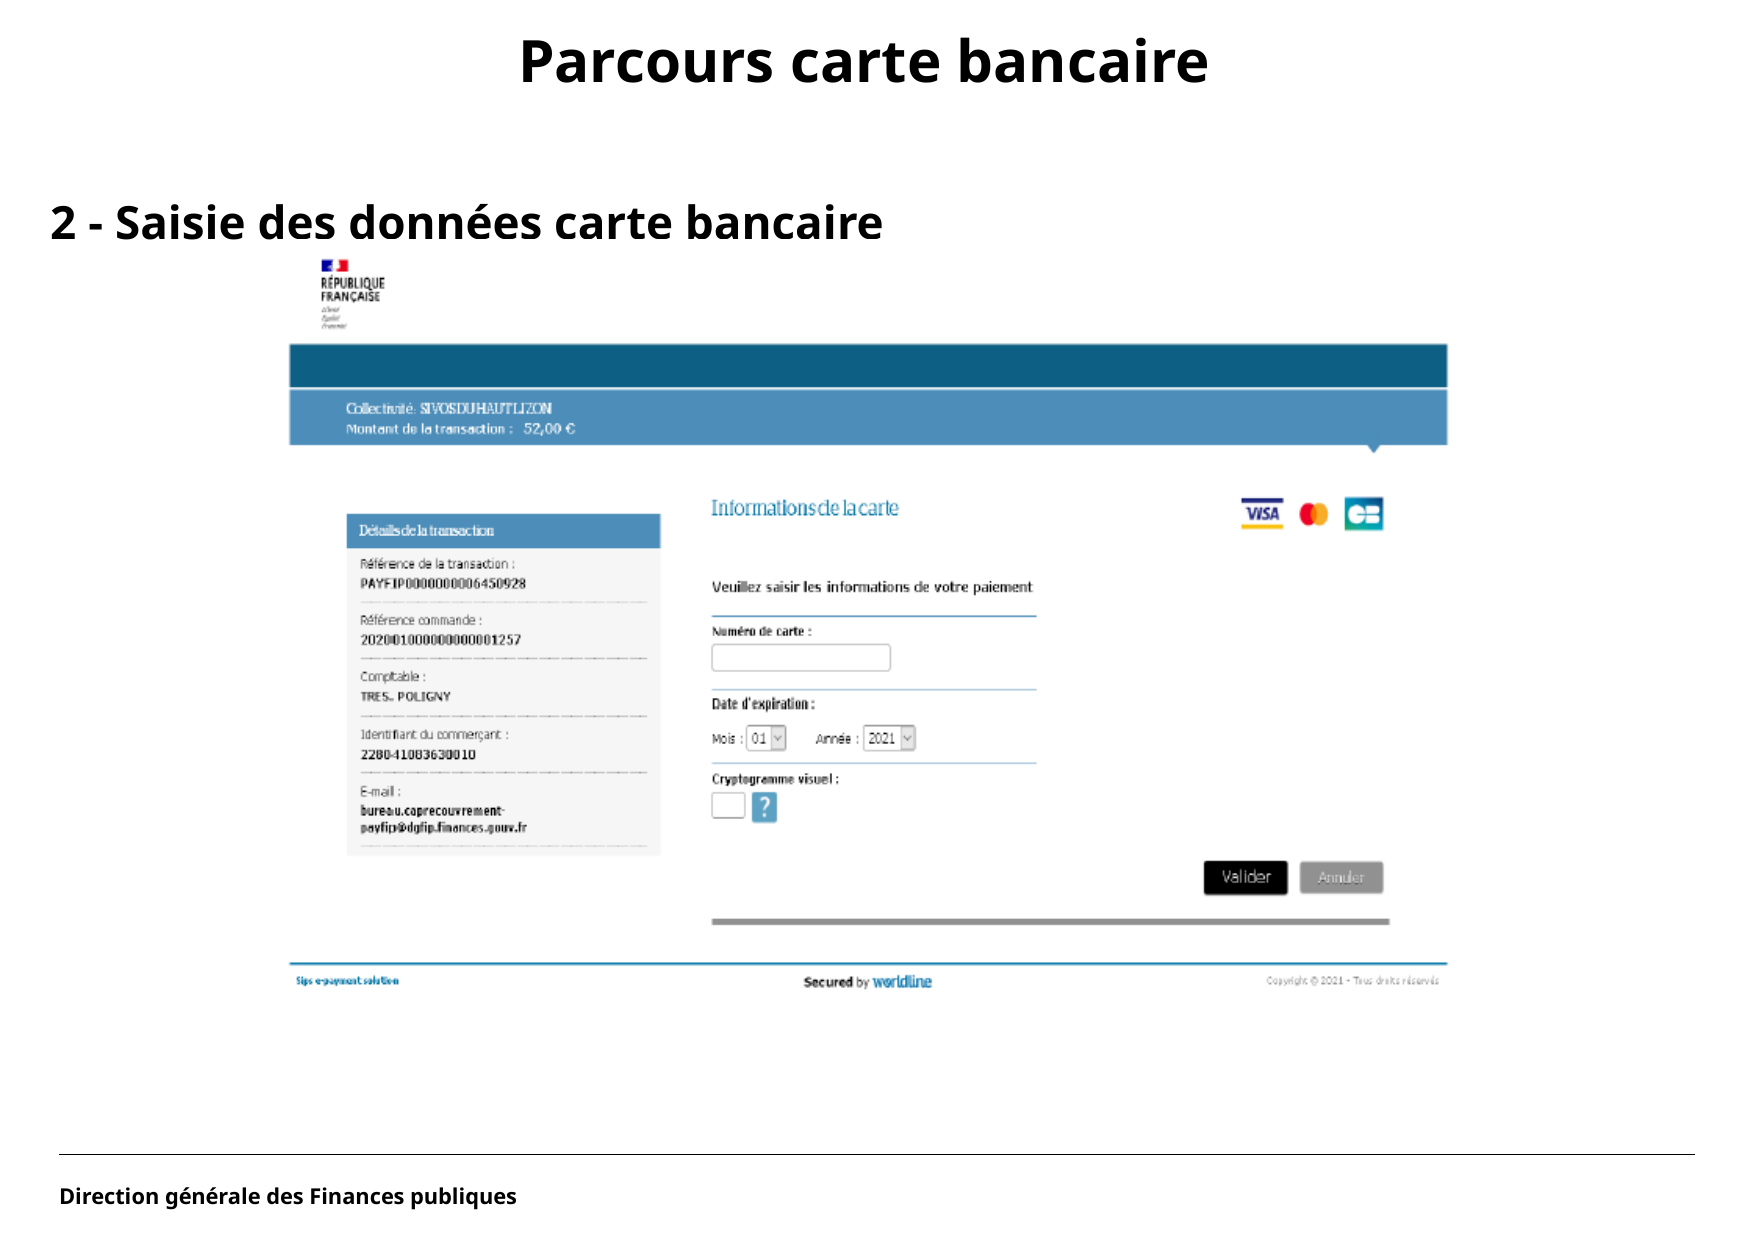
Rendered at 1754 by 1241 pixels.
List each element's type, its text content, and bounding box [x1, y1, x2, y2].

list 2 - Saisie des données carte bancaire [50, 190, 1678, 292]
picture [272, 239, 1489, 1005]
list Parcours carte bancaire [50, 20, 1678, 121]
